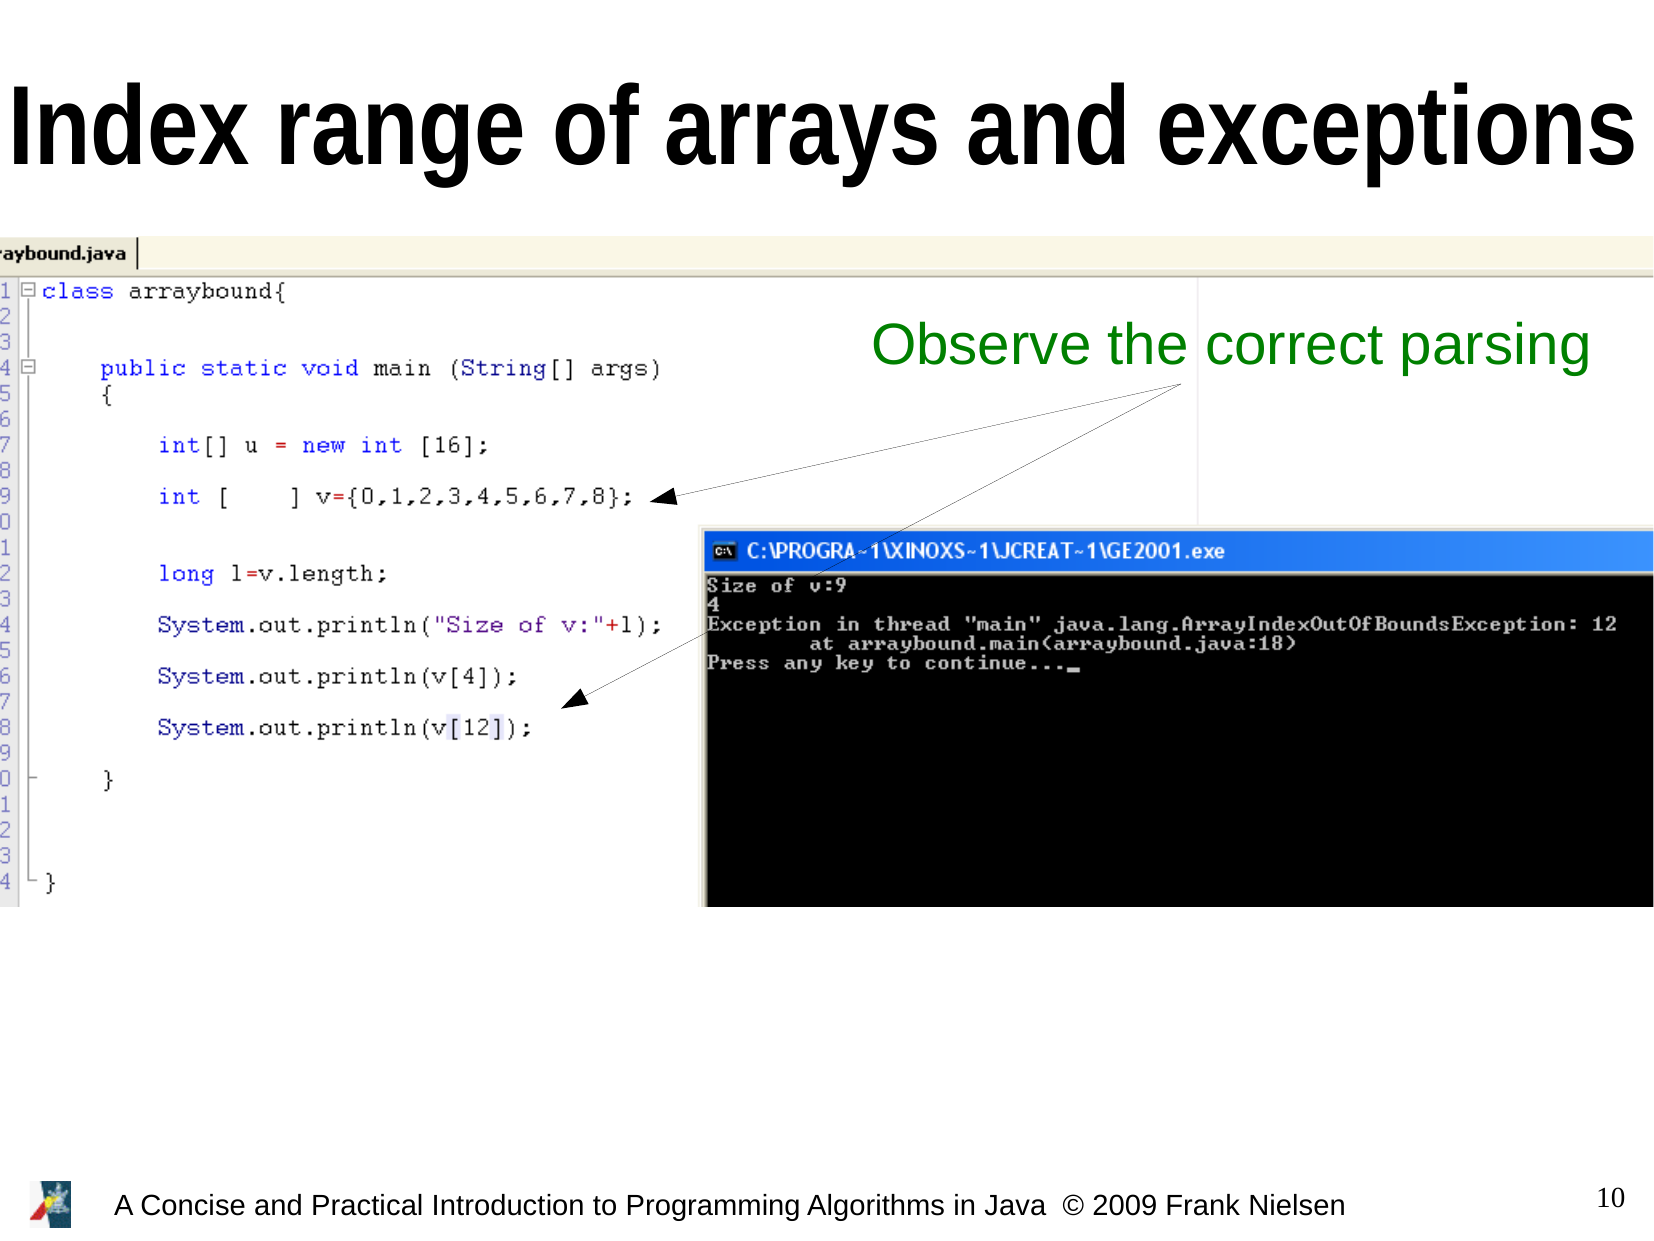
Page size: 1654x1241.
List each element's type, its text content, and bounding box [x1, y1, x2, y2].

picture [0, 236, 1654, 907]
text_box Observe the correct parsing [856, 304, 1608, 384]
picture [29, 1181, 71, 1228]
text_box Index range of arrays and exceptions [0, 51, 1653, 196]
